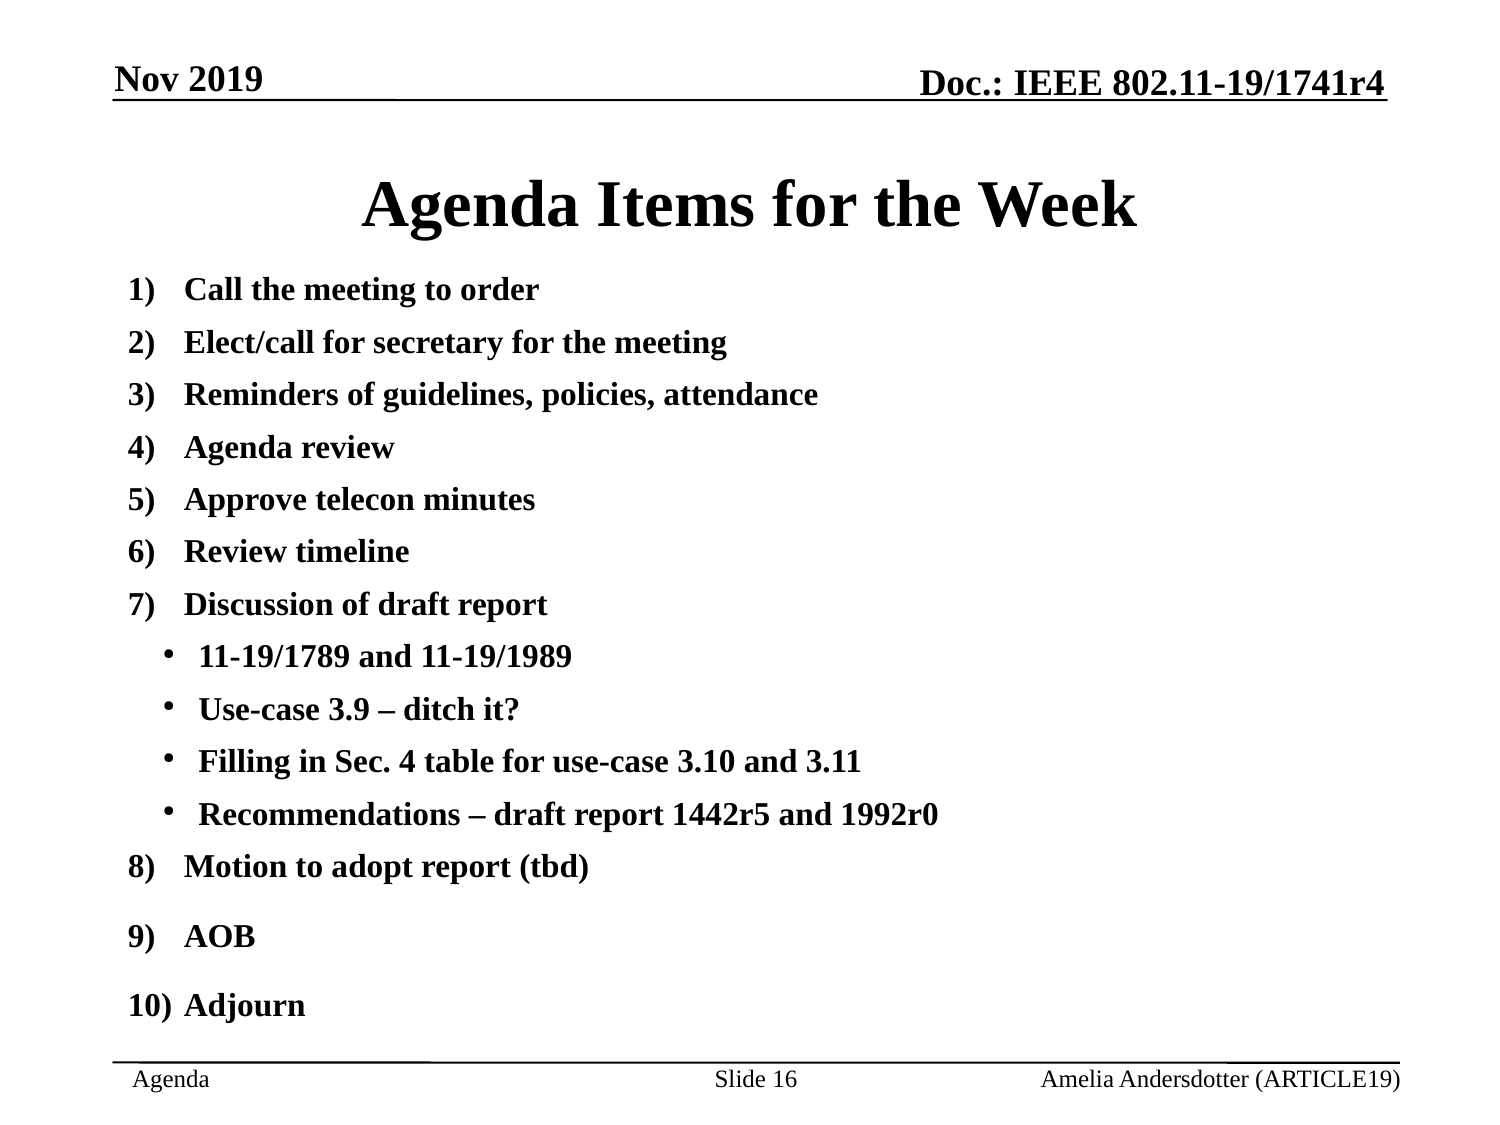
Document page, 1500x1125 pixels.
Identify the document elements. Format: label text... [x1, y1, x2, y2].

text_box Amelia Andersdotter (ARTICLE19) [878, 1062, 1401, 1092]
text_box Call the meeting to order Elect/call for secretary for the meeting Reminders of guidelines, policies, attendance Agenda review Approve telecon minutes Review timeline Discussion of draft report 11-19/1789 and 11-19/1989 Use-case 3.9 – ditch it? Filling in Sec. 4 table for use-case 3.10 and 3.11 Recommendations – draft report 1442r5 and 1992r0 Motion to adopt report (tbd) AOB Adjourn [112, 287, 1387, 1040]
text_box Agenda Items for the Week [112, 112, 1387, 287]
text_box Slide <number> [712, 1062, 799, 1122]
text_box Nov 2019 [114, 54, 422, 99]
